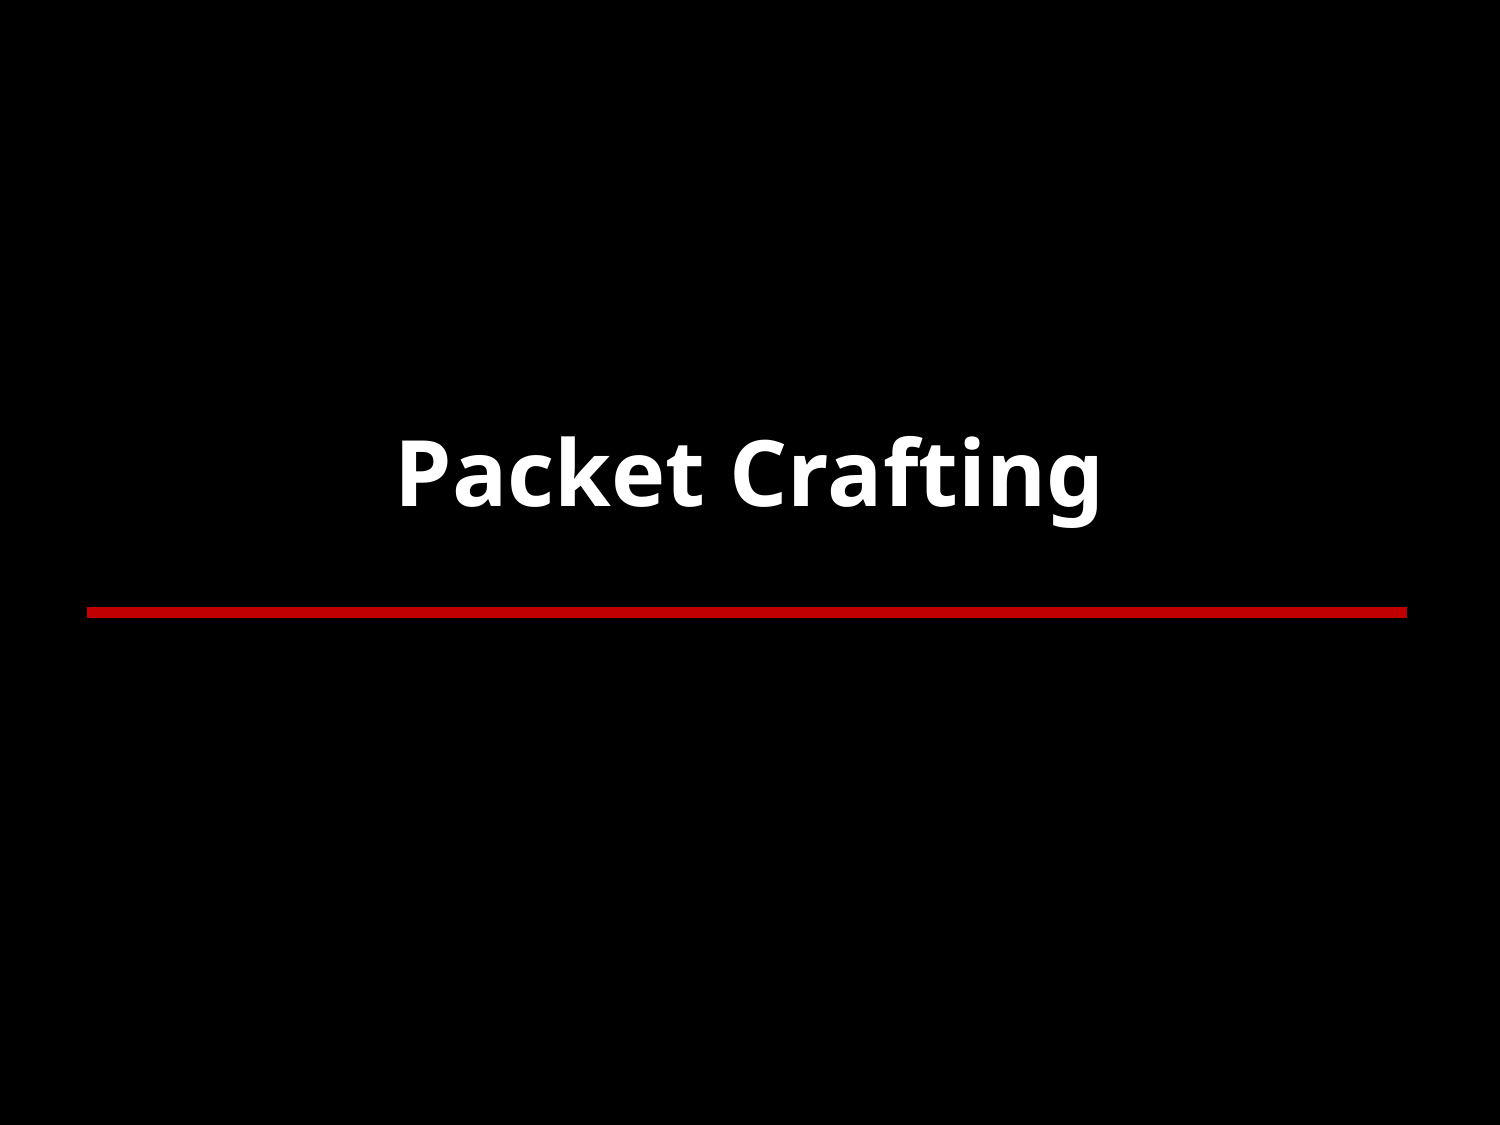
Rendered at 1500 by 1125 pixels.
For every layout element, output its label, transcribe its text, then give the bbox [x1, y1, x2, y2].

title Packet Crafting [112, 349, 1388, 591]
